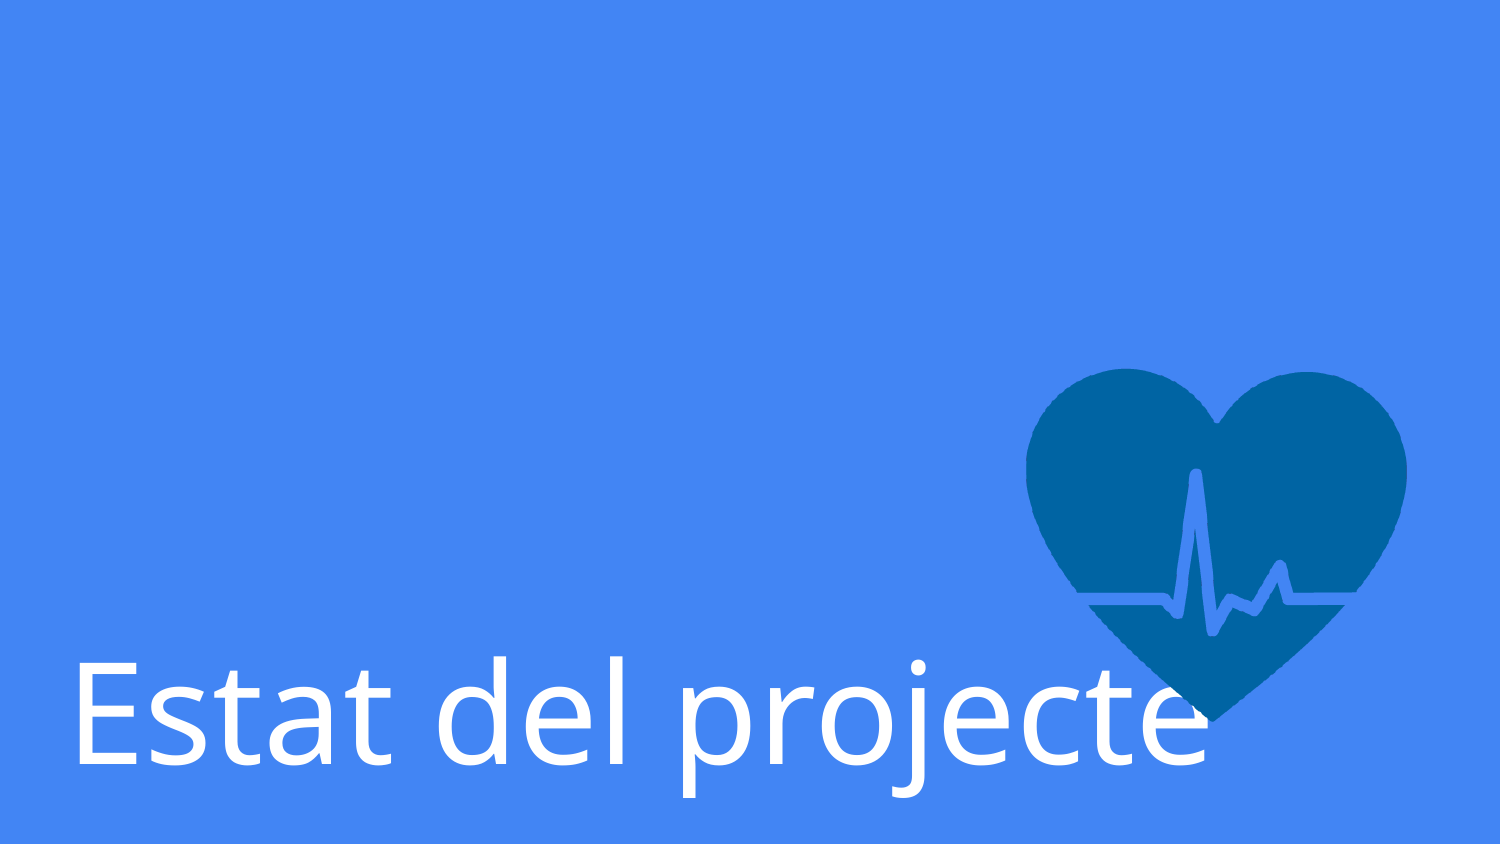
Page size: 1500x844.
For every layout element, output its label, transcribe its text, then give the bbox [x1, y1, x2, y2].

picture [952, 288, 1469, 805]
title Estat del projecte [51, 406, 1383, 809]
